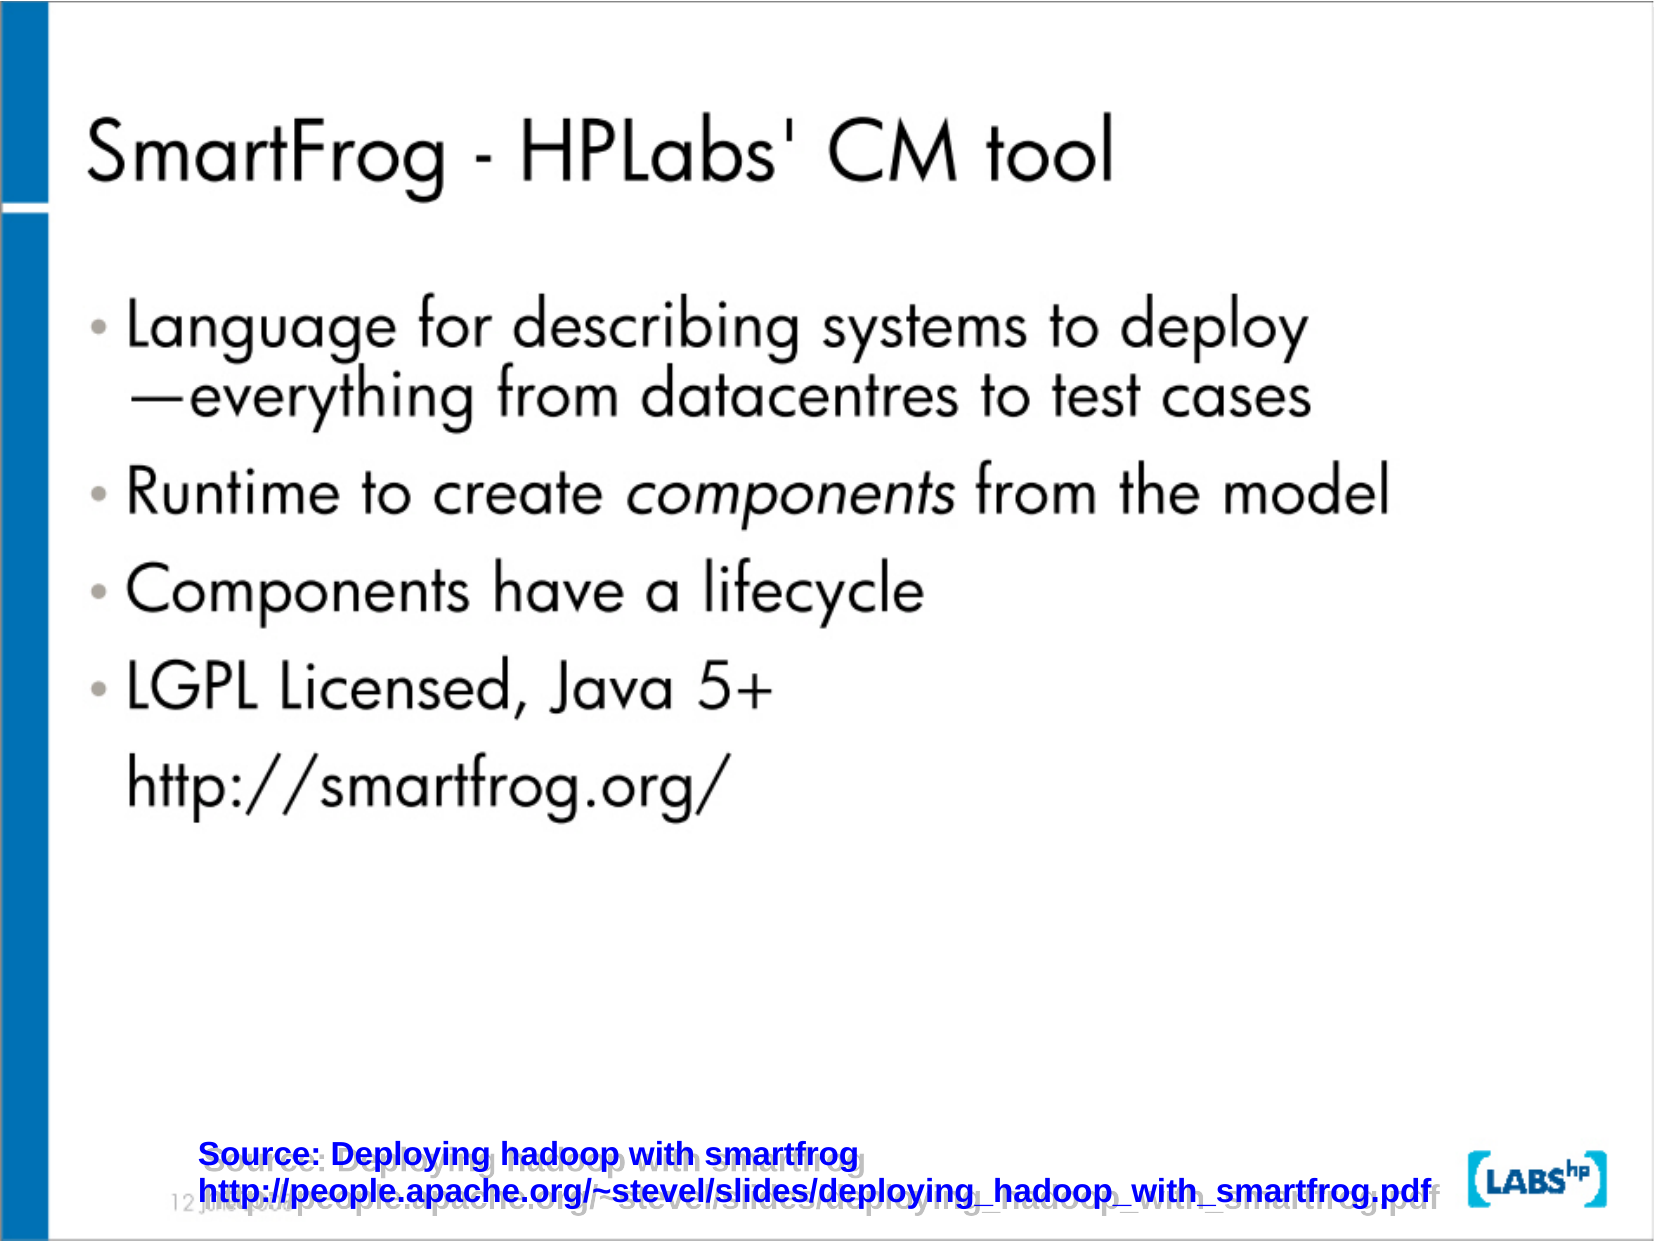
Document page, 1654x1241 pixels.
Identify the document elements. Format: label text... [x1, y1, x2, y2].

text_box Source: Deploying hadoop with smartfrog http://people.apache.org/~stevel/slides/deploying_hadoop_with_smartfrog.pdf [183, 1128, 1512, 1220]
picture [0, 1, 1654, 1241]
